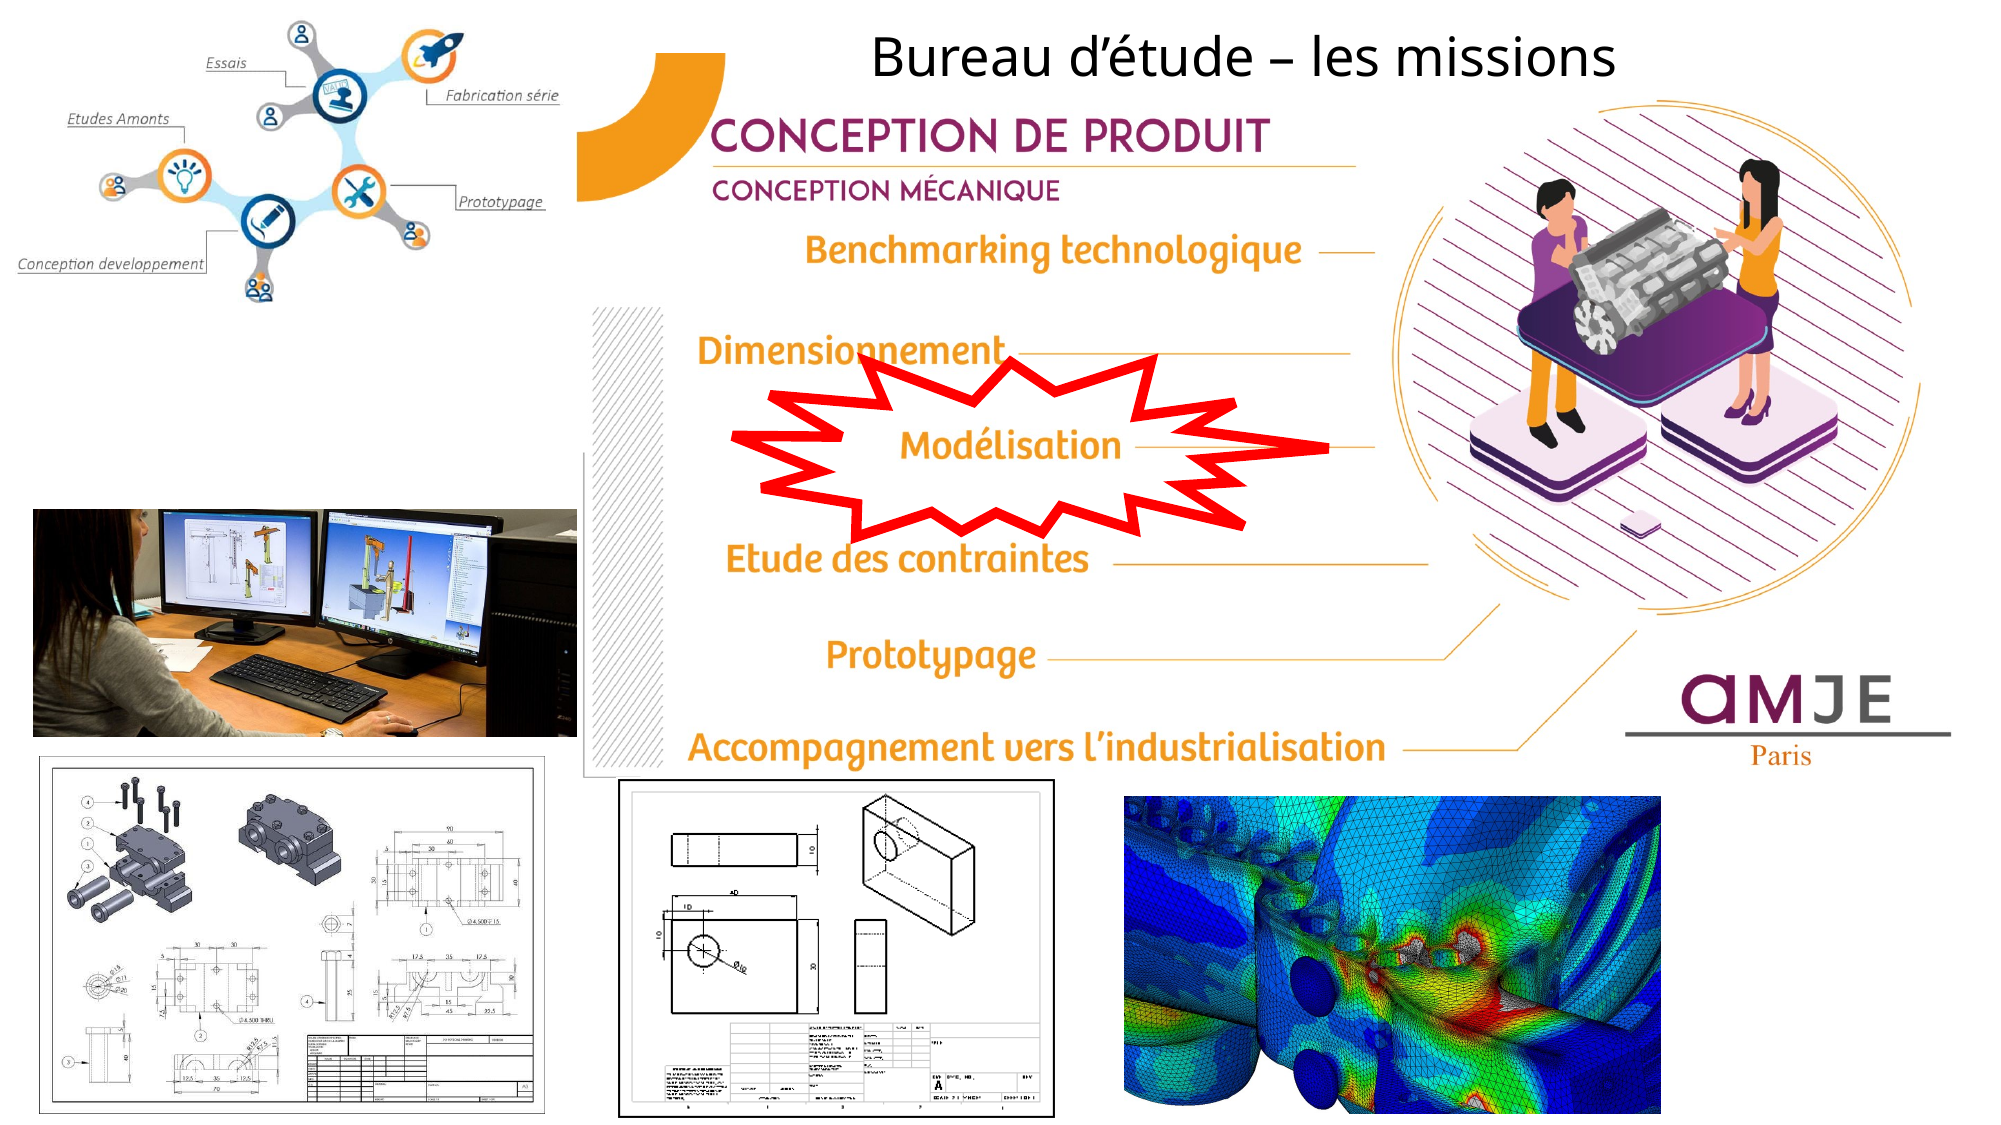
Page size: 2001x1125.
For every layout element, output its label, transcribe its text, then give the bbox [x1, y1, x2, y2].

picture [1421, 796, 1557, 867]
picture [1124, 796, 1661, 1114]
picture [1610, 988, 1616, 999]
picture [1585, 984, 1591, 991]
picture [6, 7, 1958, 1119]
text_box Bureau d’étude – les missions [855, 29, 1930, 97]
picture [1565, 998, 1577, 1009]
picture [39, 756, 545, 1114]
